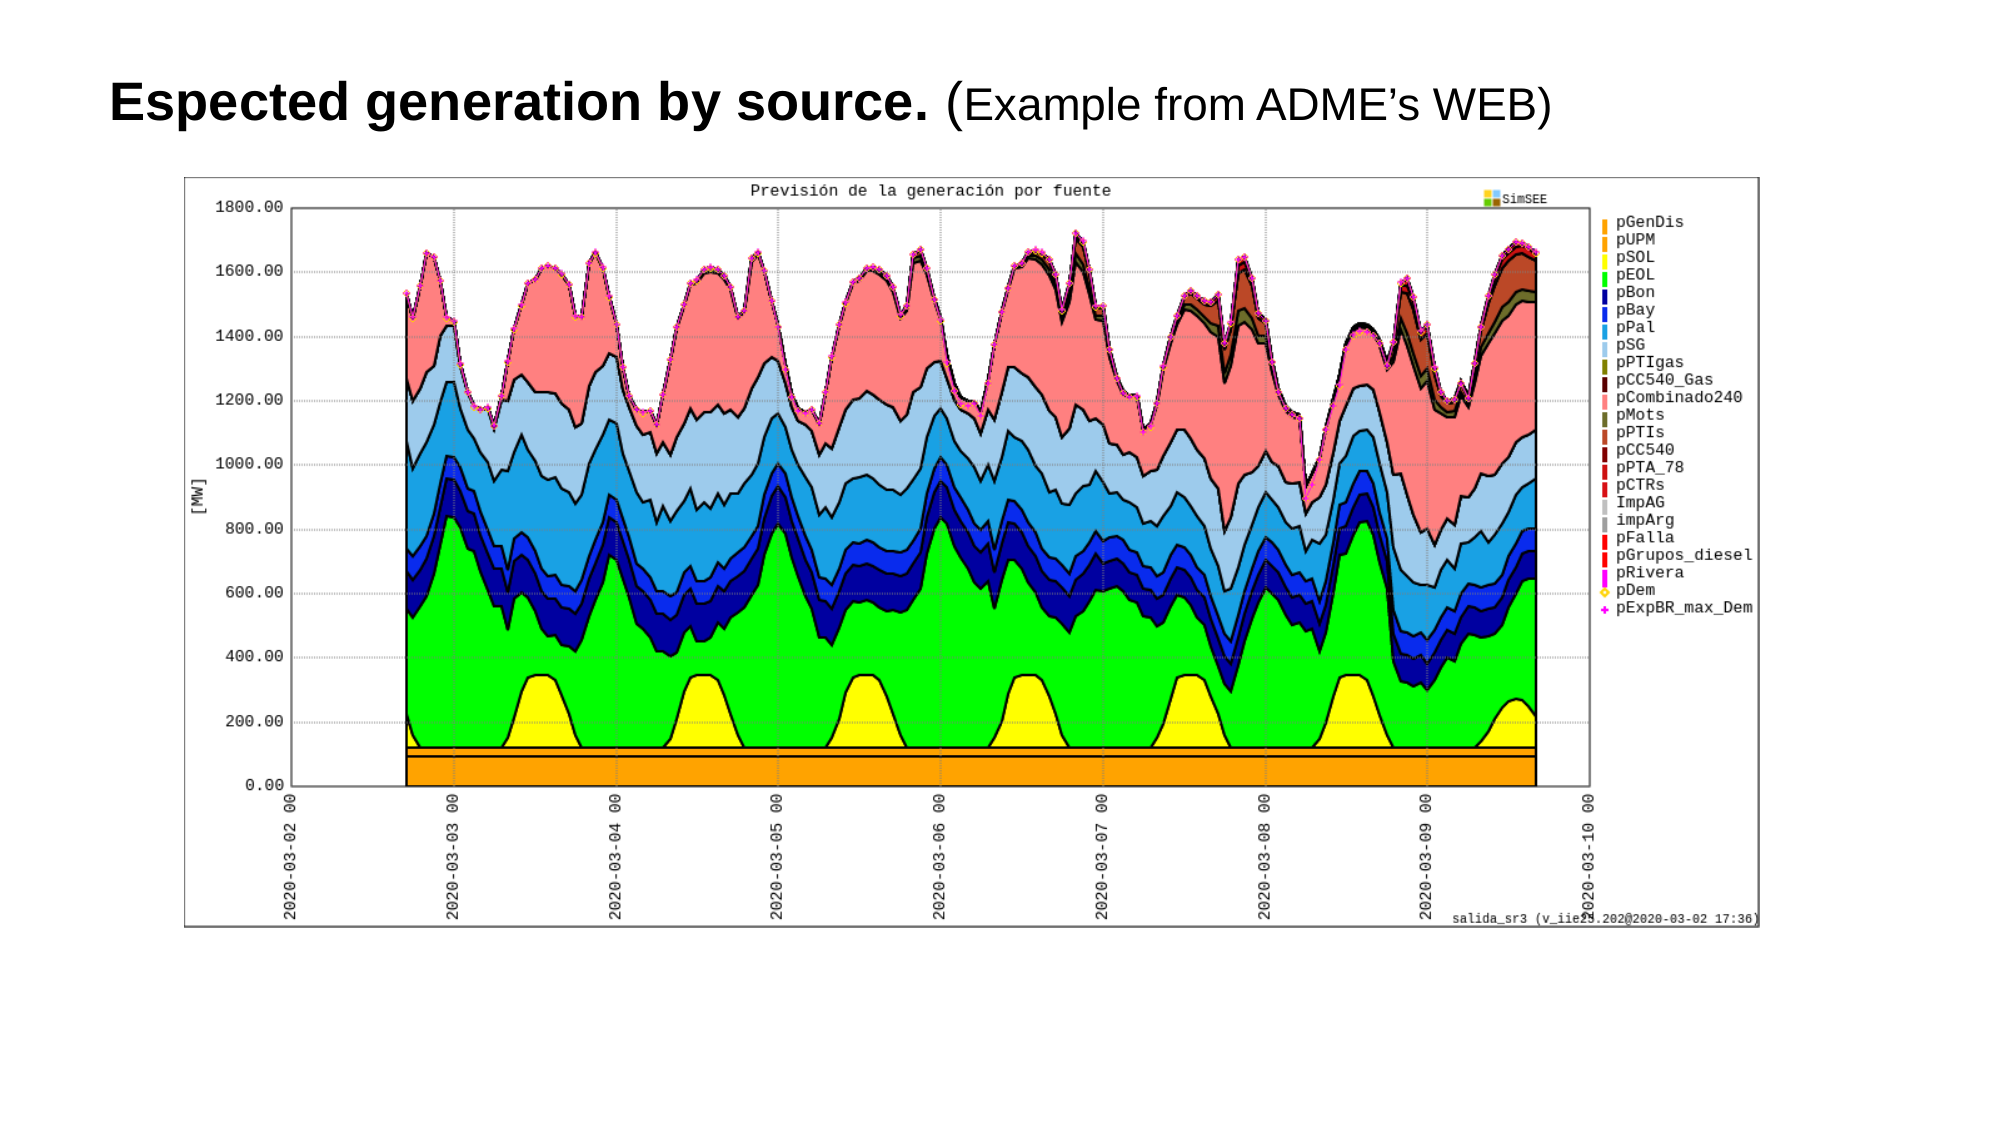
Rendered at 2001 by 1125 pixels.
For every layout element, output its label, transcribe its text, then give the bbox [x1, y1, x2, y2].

picture [184, 177, 1760, 928]
text_box Espected generation by source. (Example from ADME’s WEB) [94, 63, 1595, 140]
